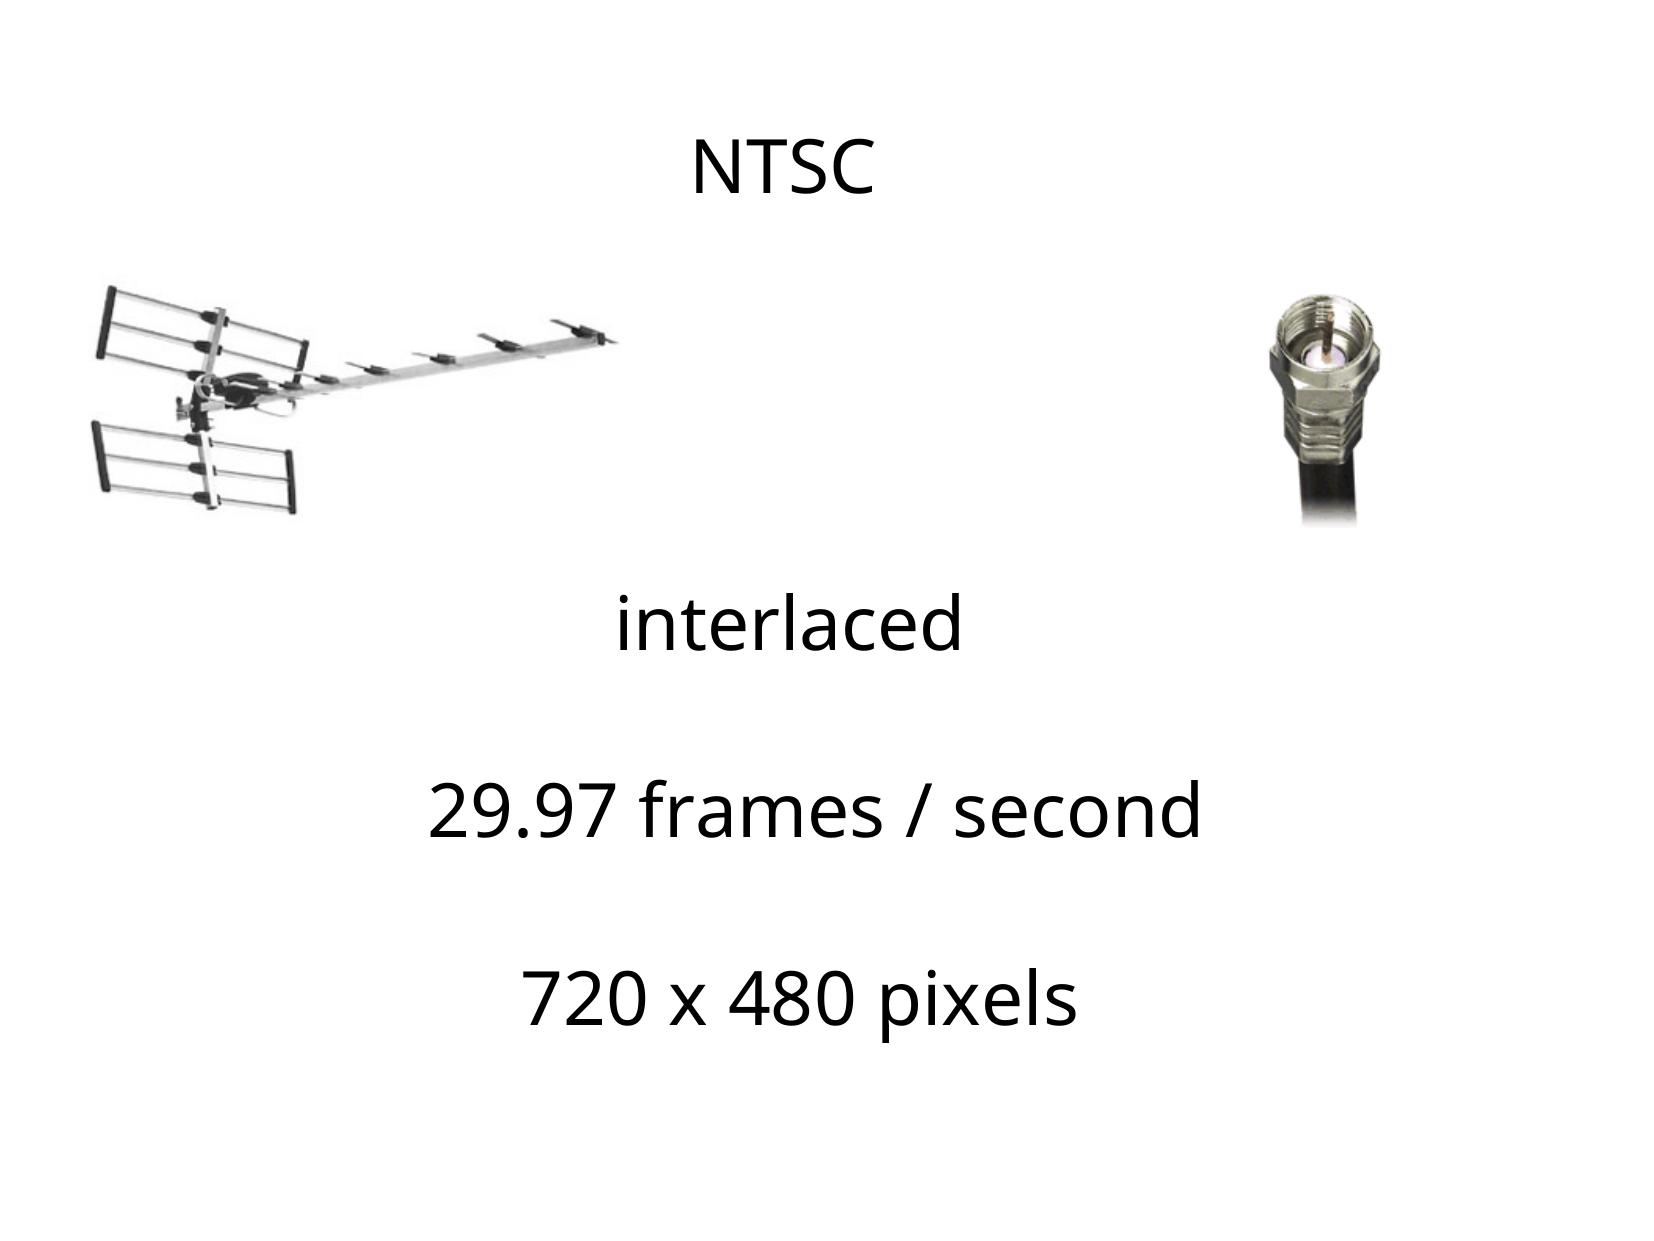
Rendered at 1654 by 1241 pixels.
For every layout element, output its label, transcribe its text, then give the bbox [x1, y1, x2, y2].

picture [75, 112, 638, 675]
text_box interlaced [600, 562, 964, 667]
text_box 720 x 480 pixels [505, 937, 1074, 1042]
text_box 29.97 frames / second [412, 750, 1167, 854]
picture [1237, 249, 1410, 563]
text_box NTSC [675, 105, 874, 210]
